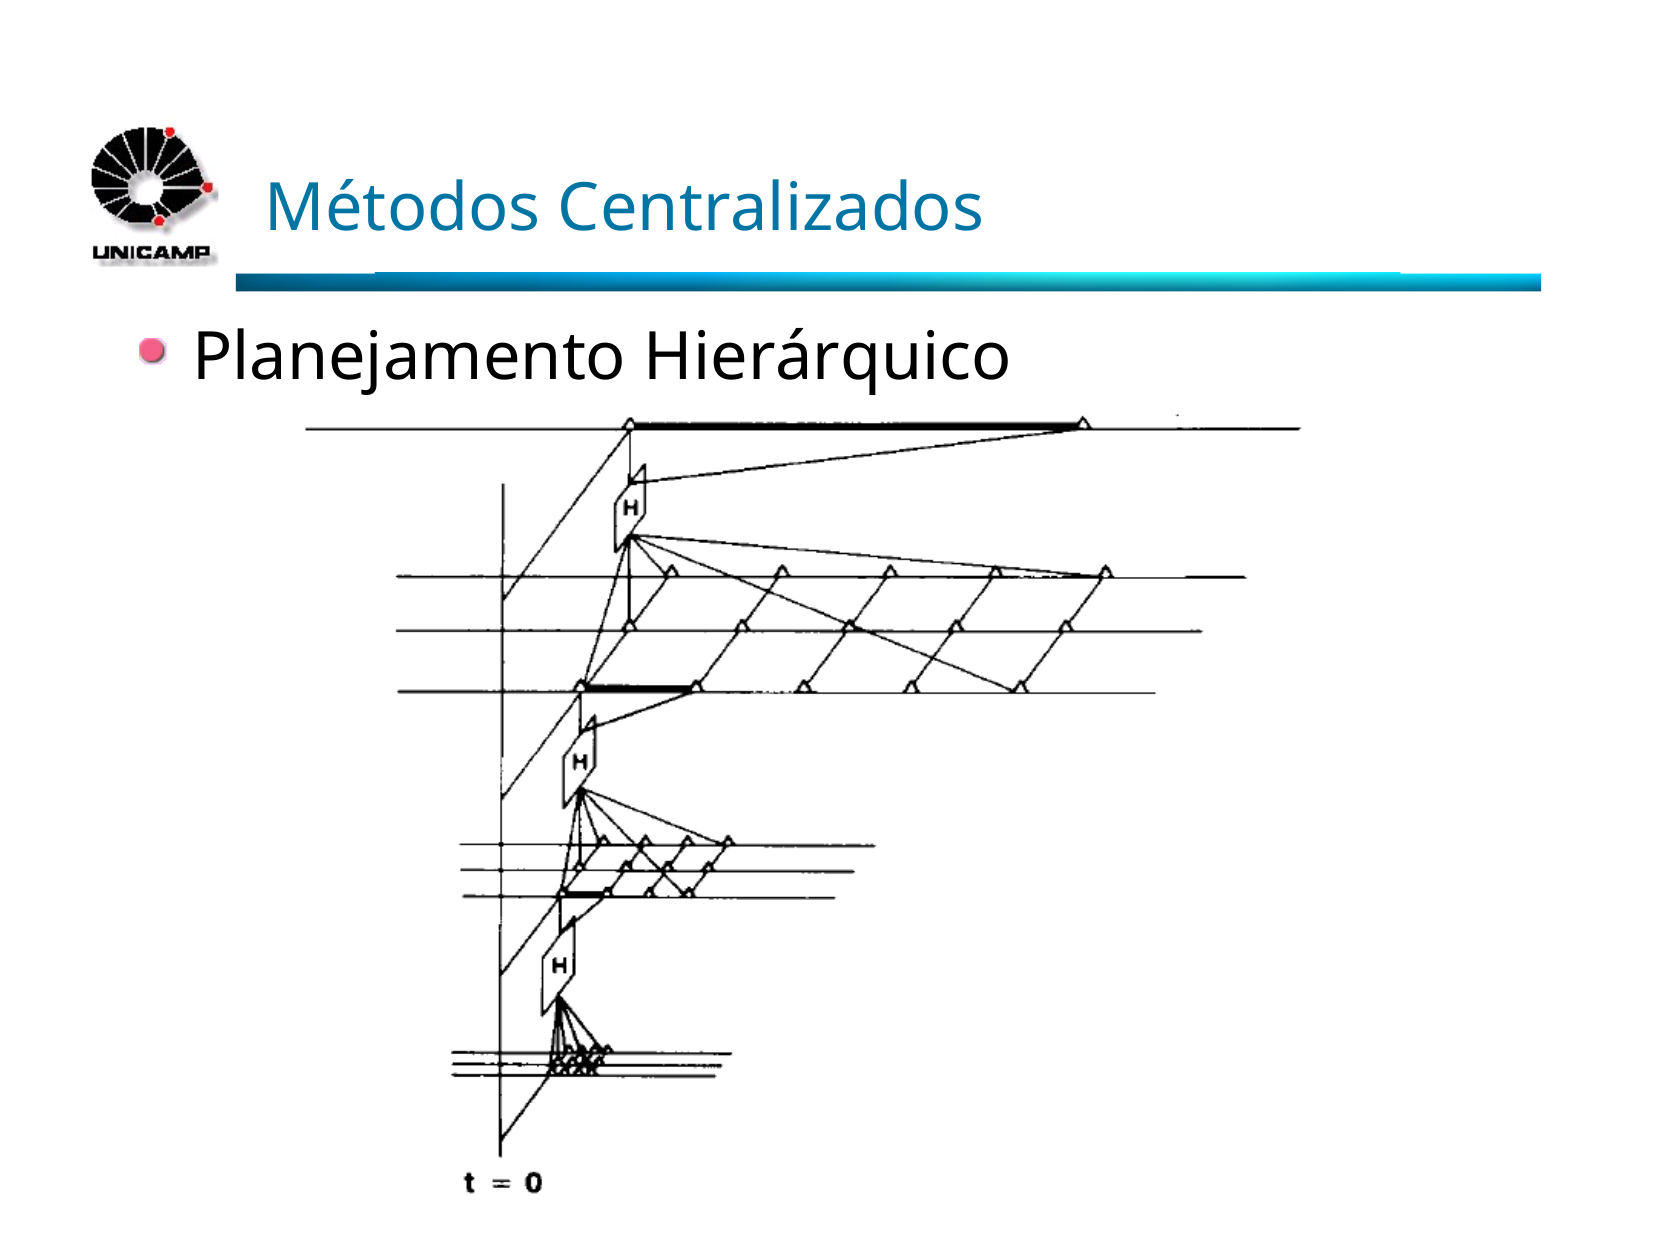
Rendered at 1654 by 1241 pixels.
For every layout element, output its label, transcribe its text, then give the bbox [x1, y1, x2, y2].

picture [125, 272, 1654, 295]
title Métodos Centralizados [264, 50, 1534, 243]
list Planejamento Hierárquico [121, 309, 1534, 1167]
picture [295, 409, 1320, 1211]
